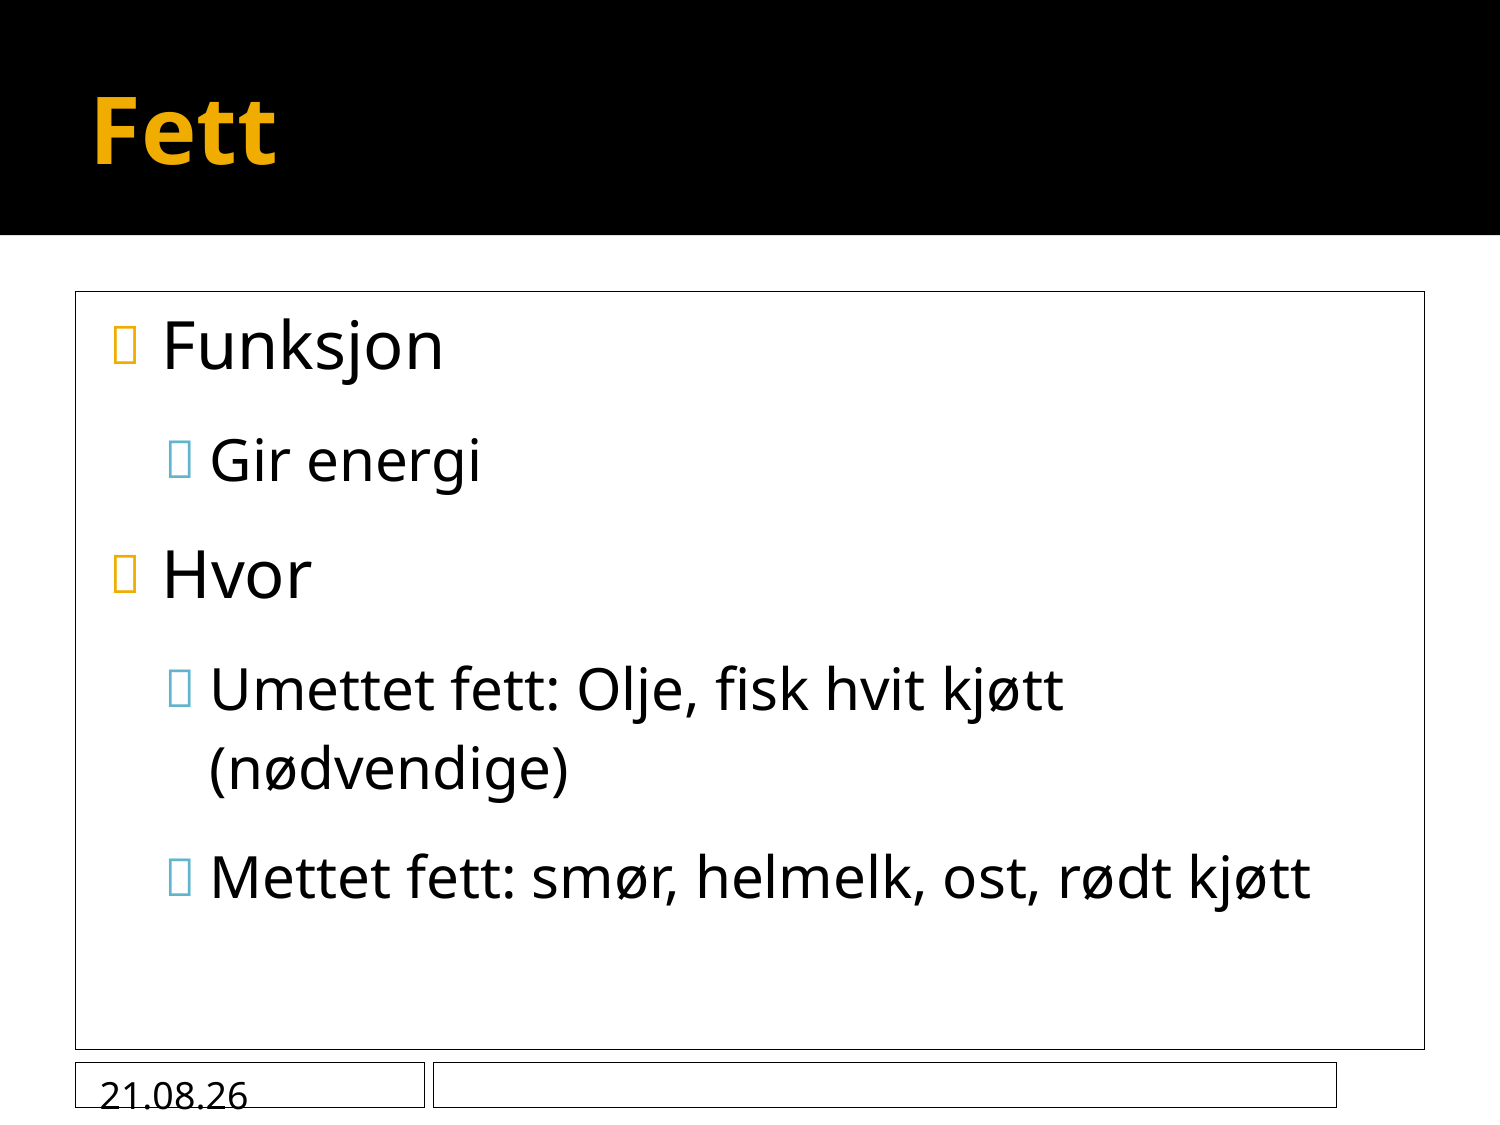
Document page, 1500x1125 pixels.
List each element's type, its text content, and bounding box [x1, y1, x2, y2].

title Fett [75, 25, 1425, 231]
list Funksjon Gir energi Hvor Umettet fett: Olje, fisk hvit kjøtt (nødvendige) Mettet fett: smør, helmelk, ost, rødt kjøtt [75, 291, 1425, 1050]
